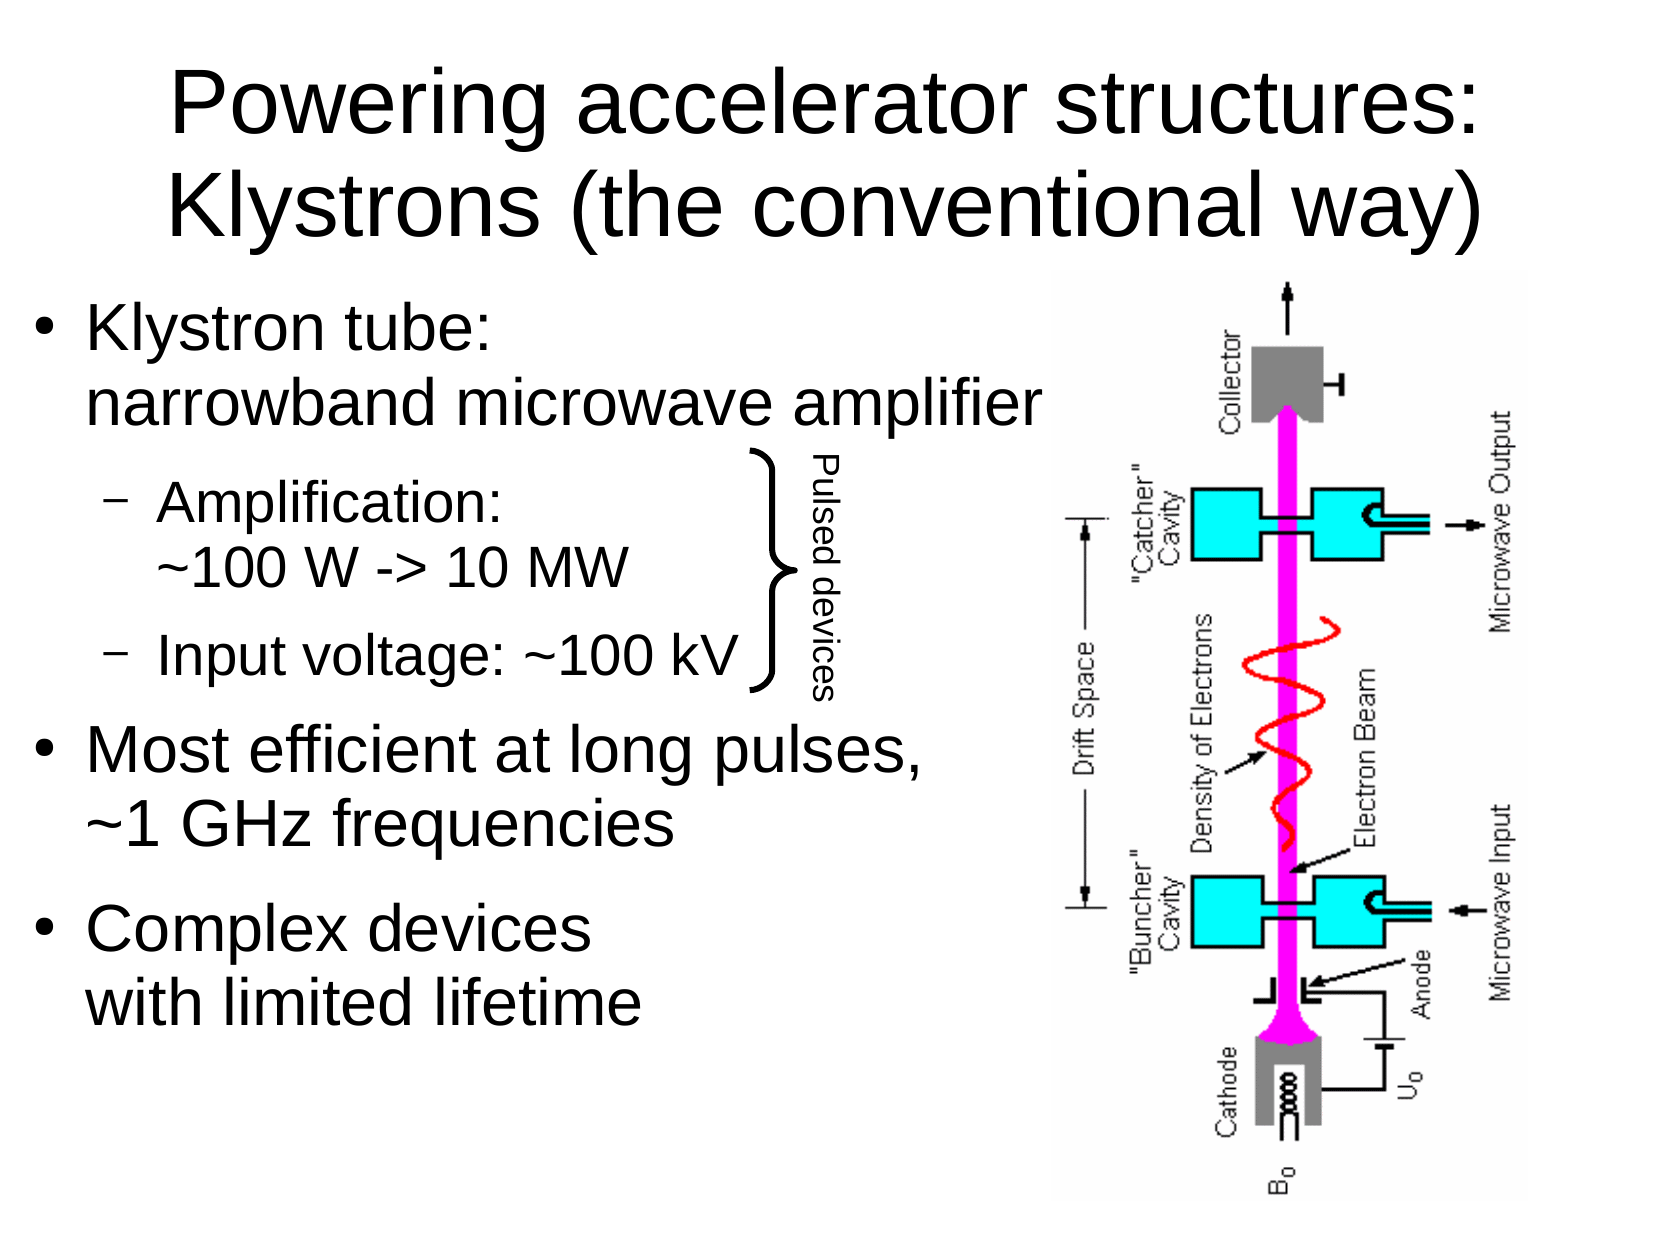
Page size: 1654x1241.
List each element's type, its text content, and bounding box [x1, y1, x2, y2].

picture [1051, 270, 1528, 1201]
text_box Pulsed devices [797, 360, 855, 796]
title Powering accelerator structures: Klystrons (the conventional way) [82, 49, 1571, 257]
list Klystron tube: narrowband microwave amplifier Amplification: ~100 W -> 10 MW Input voltage: ~100 kV Most efficient at long pulses, ~1 GHz frequencies Complex devices with limited lifetime [14, 290, 1051, 1111]
